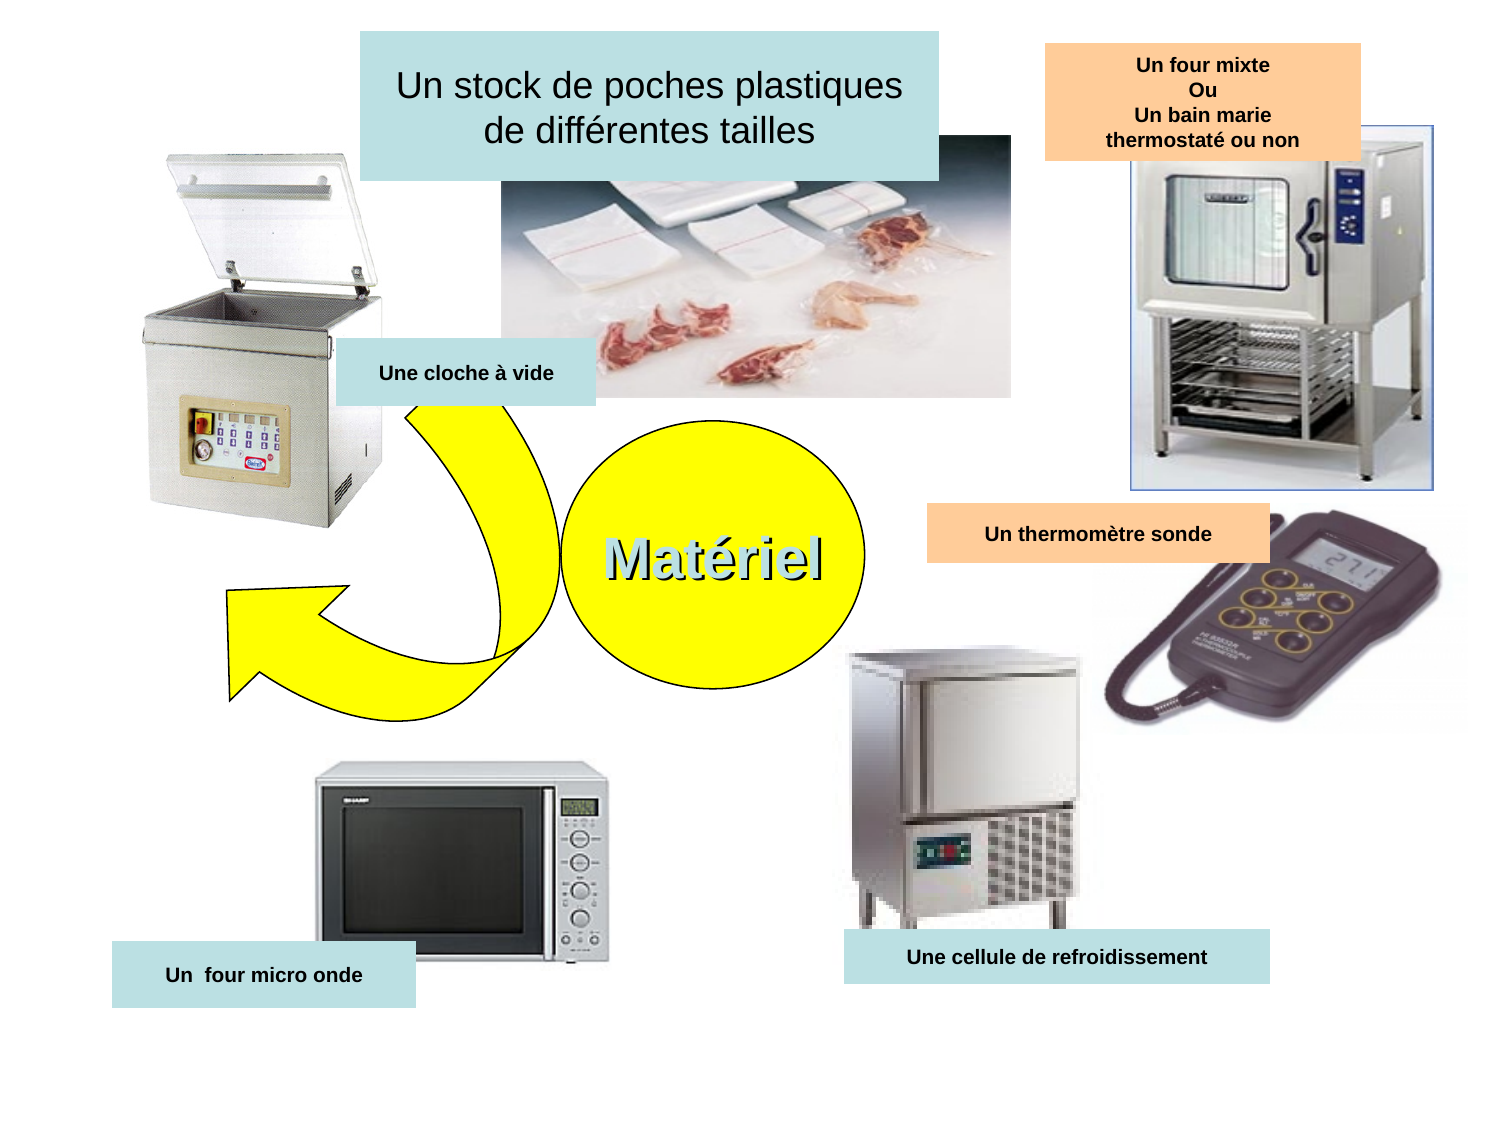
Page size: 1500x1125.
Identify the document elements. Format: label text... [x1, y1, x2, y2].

text_box Un four micro onde [112, 941, 416, 1008]
picture [312, 758, 613, 971]
text_box Un thermomètre sonde [927, 503, 1270, 563]
text_box Une cellule de refroidissement [844, 929, 1270, 984]
picture [76, 101, 454, 587]
text_box Matériel [560, 420, 865, 689]
picture [501, 135, 1011, 398]
text_box Un stock de poches plastiques de différentes tailles [360, 31, 939, 181]
picture [832, 503, 1468, 965]
text_box [226, 406, 560, 722]
text_box Une cloche à vide [336, 338, 596, 406]
picture [1130, 125, 1434, 491]
text_box Un four mixte Ou Un bain marie thermostaté ou non [1045, 43, 1361, 161]
